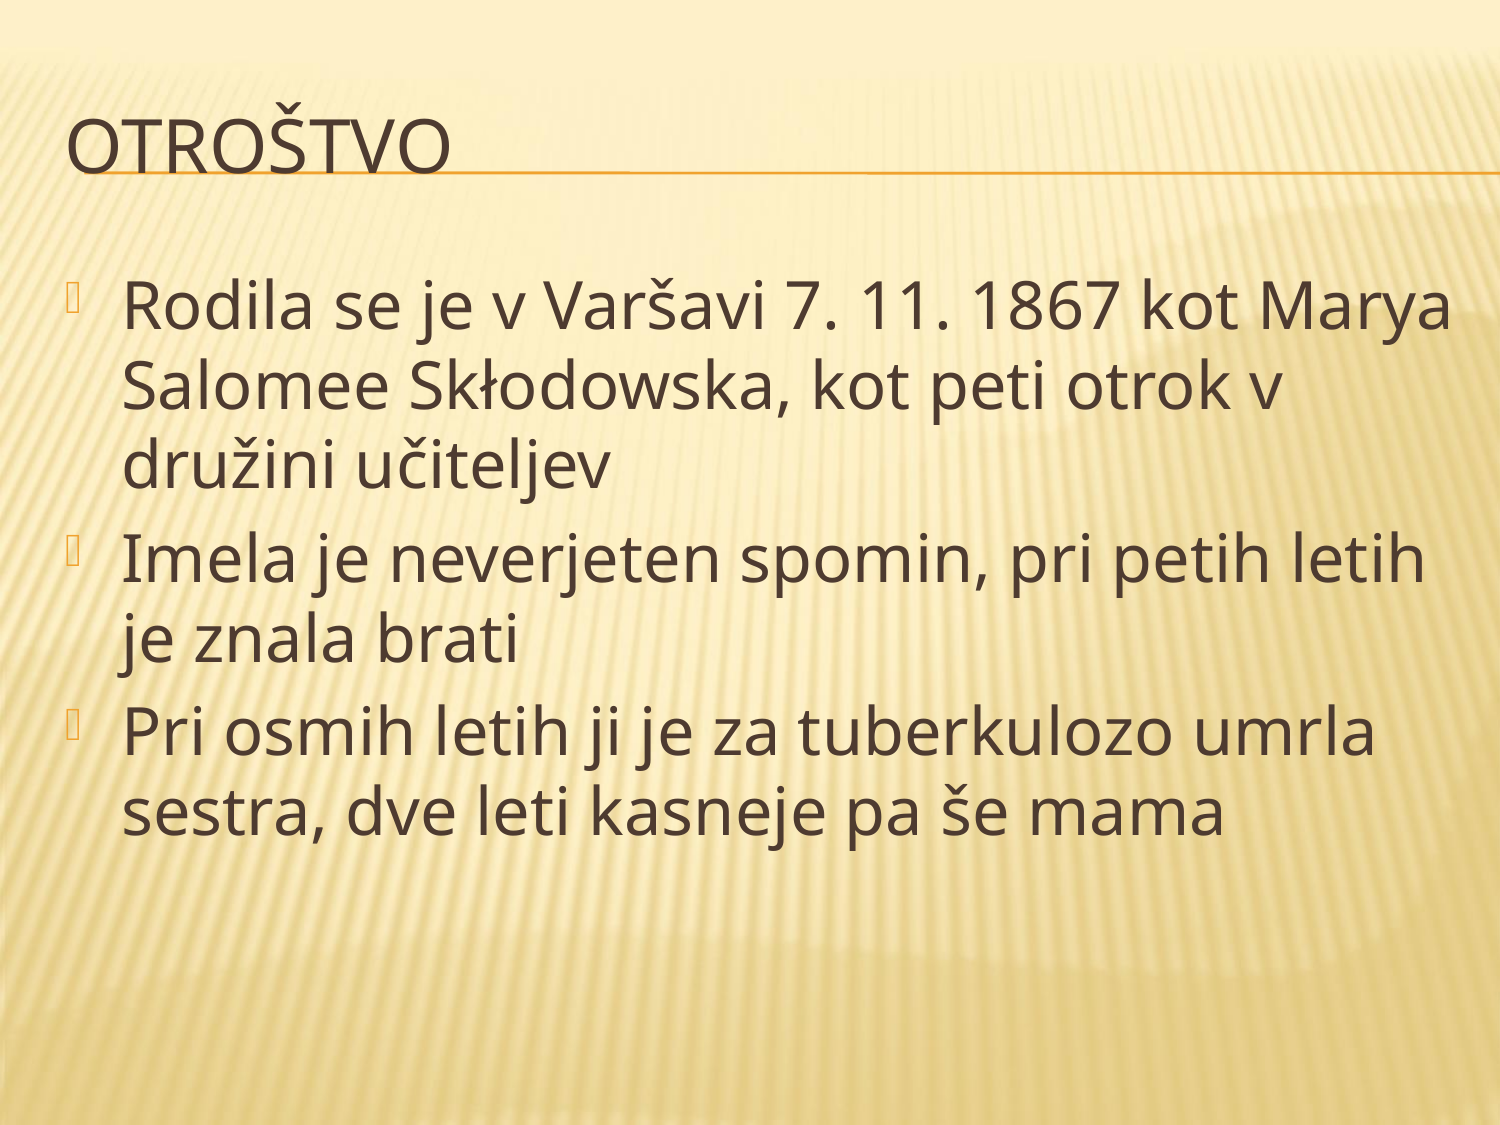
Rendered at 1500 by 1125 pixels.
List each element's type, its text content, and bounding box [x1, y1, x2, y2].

list Rodila se je v Varšavi 7. 11. 1867 kot Marya Salomee Skłodowska, kot peti otrok v družini učiteljev Imela je neverjeten spomin, pri petih letih je znala brati Pri osmih letih ji je za tuberkulozo umrla sestra, dve leti kasneje pa še mama [50, 254, 1475, 998]
title OTROŠTVO [50, 75, 1475, 213]
picture [0, 0, 1500, 1125]
